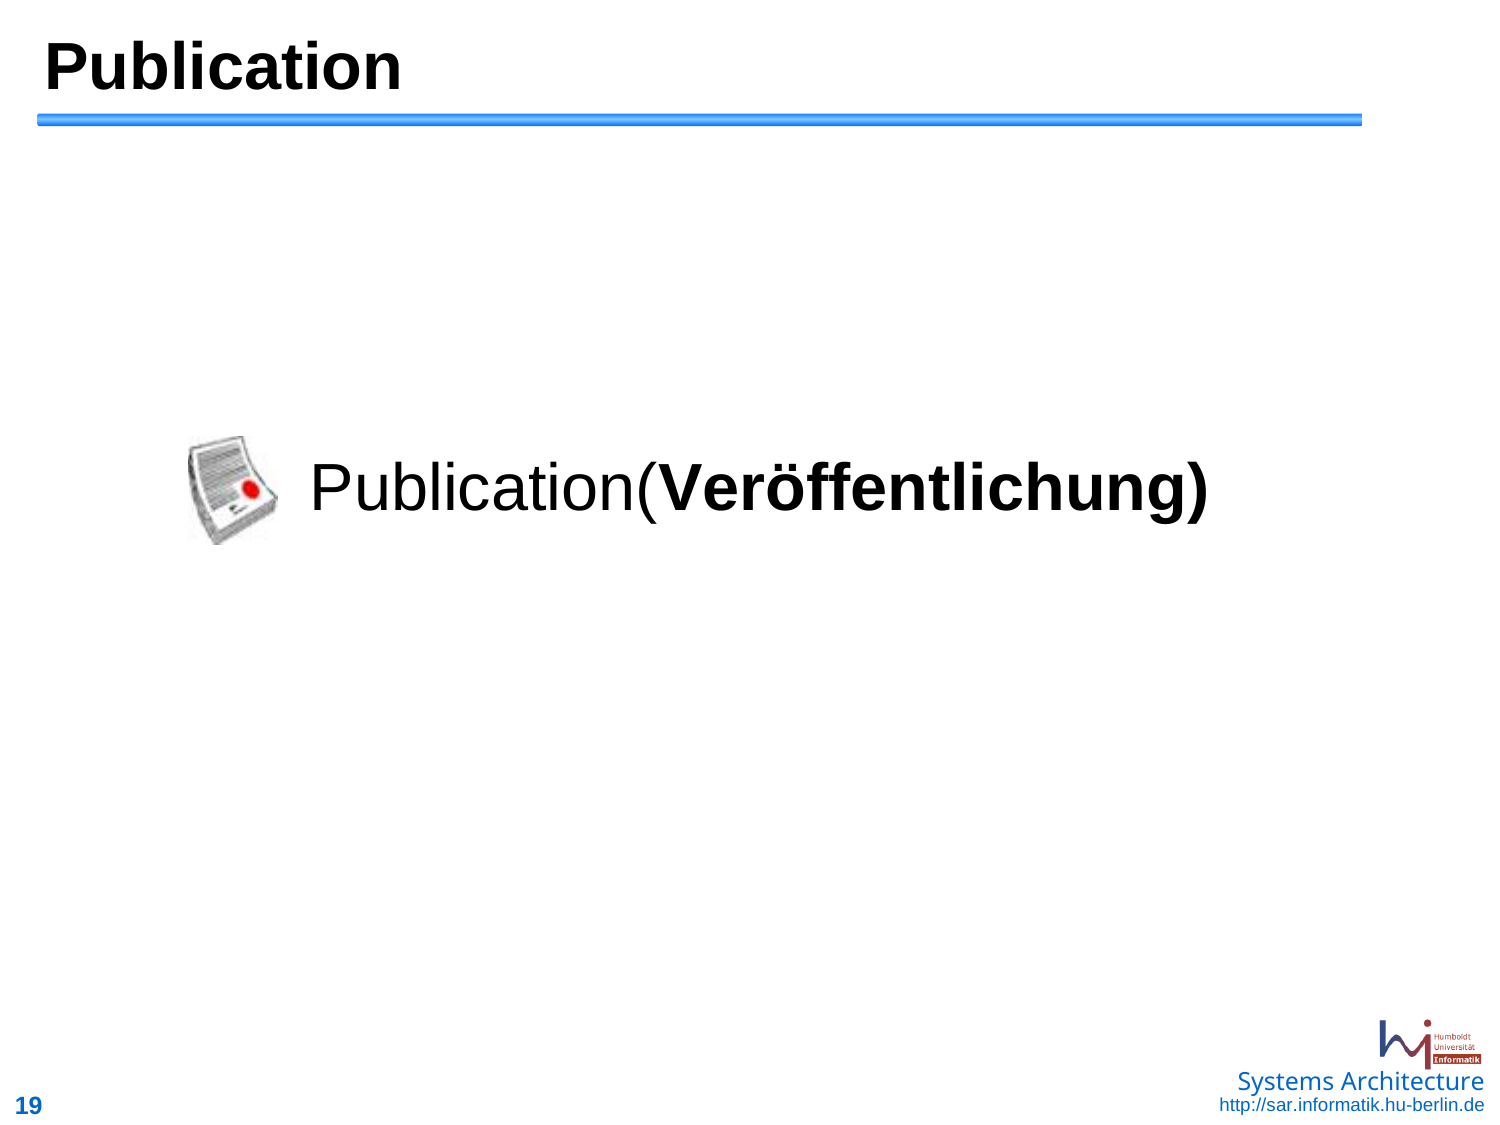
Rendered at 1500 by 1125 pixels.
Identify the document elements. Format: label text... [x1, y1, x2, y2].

text_box Publication(Veröffentlichung) [295, 442, 1225, 533]
picture [188, 436, 278, 545]
title Publication [29, 20, 1500, 114]
picture [1376, 1016, 1483, 1071]
